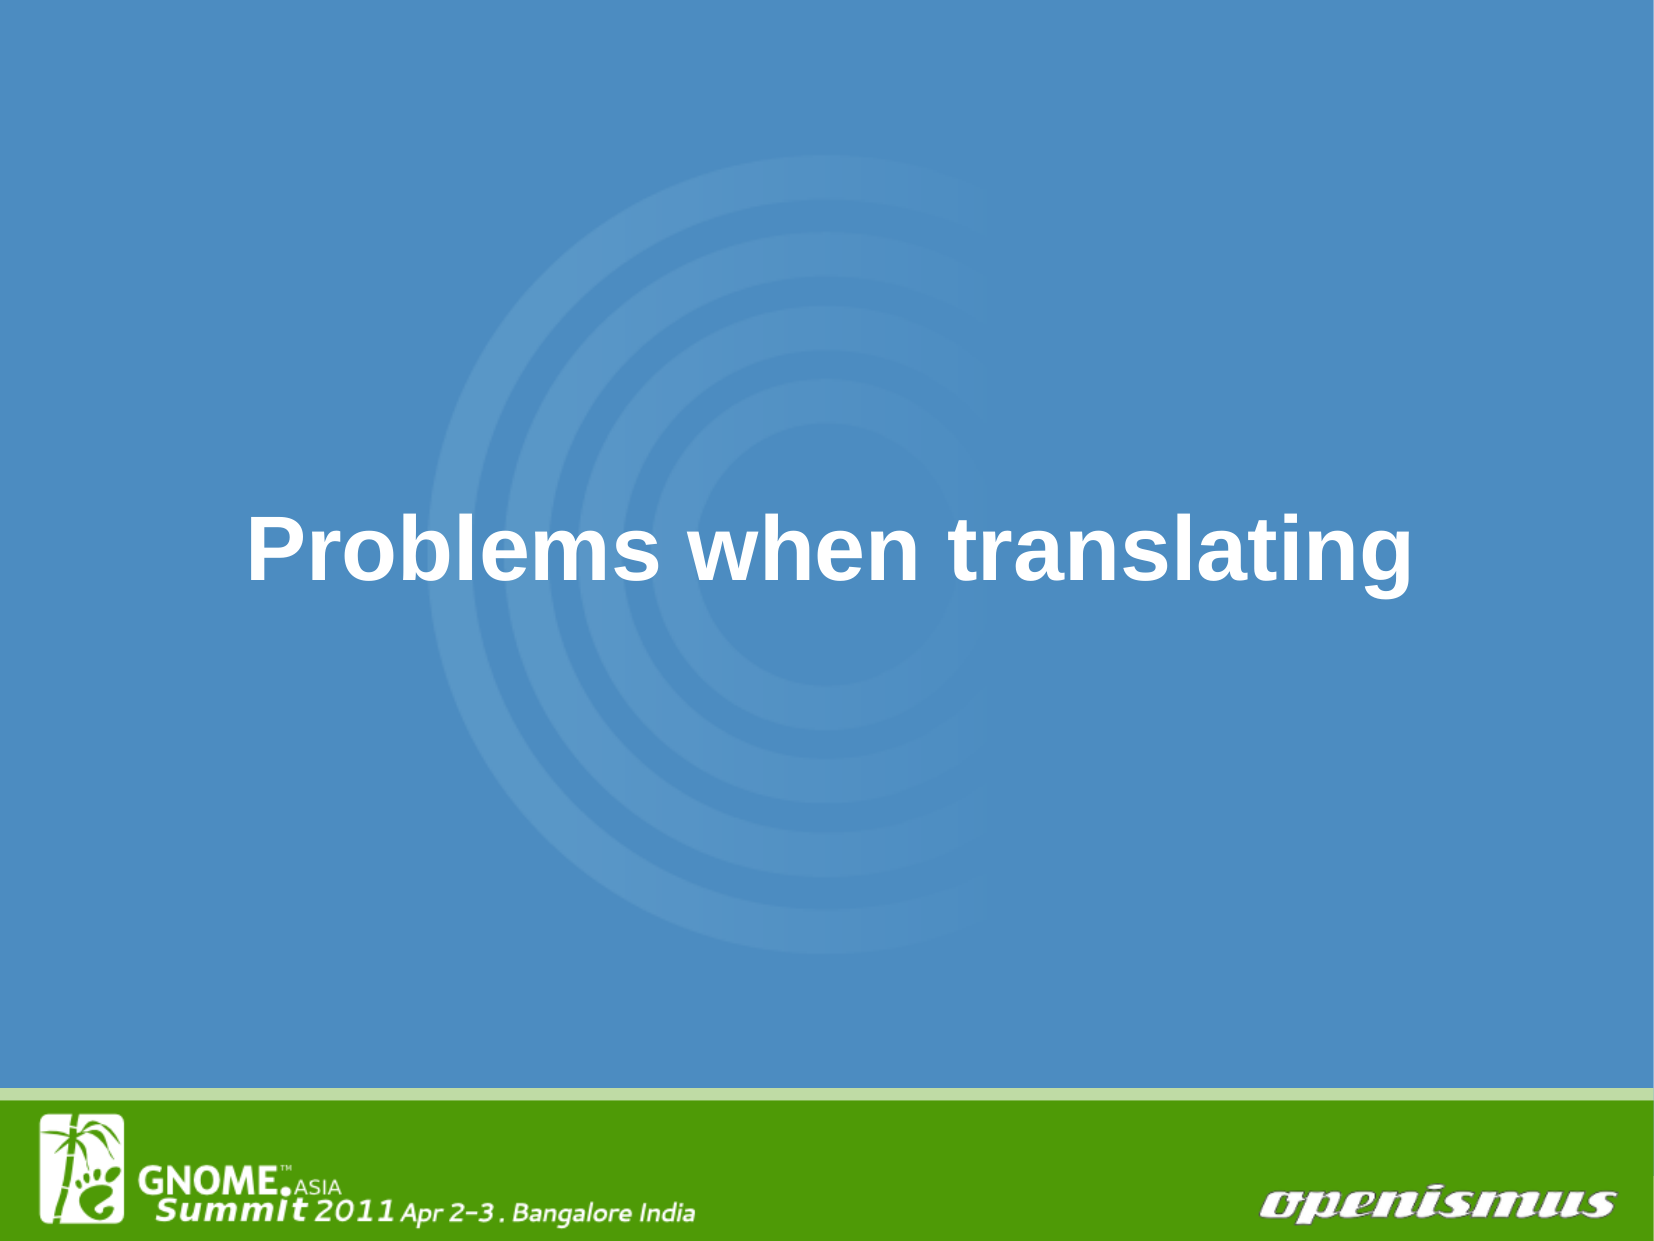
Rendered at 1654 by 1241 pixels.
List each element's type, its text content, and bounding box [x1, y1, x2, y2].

title Problems when translating [120, 394, 1542, 704]
picture [0, 0, 1654, 1241]
